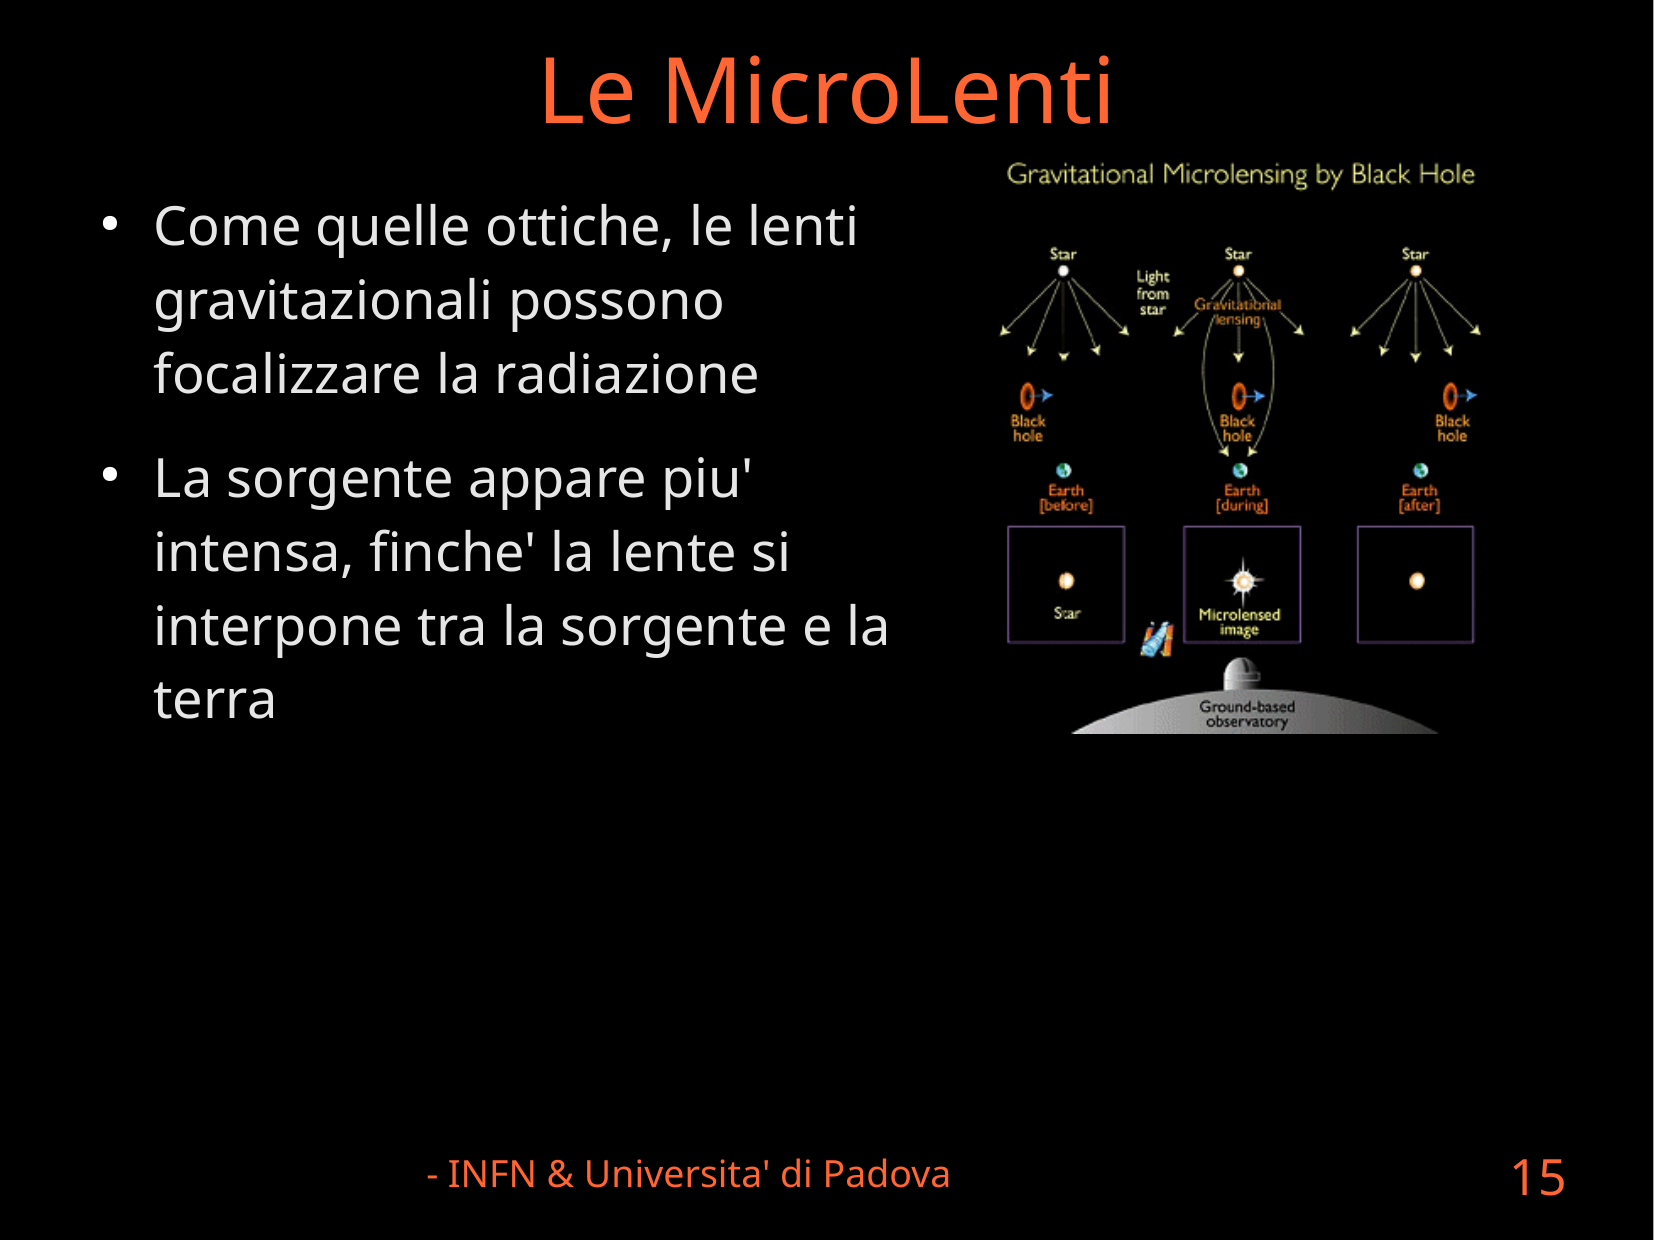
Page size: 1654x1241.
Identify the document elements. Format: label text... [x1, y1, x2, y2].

title Le MicroLenti [82, 19, 1571, 157]
list Come quelle ottiche, le lenti gravitazionali possono focalizzare la radiazione La sorgente appare piu' intensa, finche' la lente si interpone tra la sorgente e la terra [82, 187, 938, 1094]
picture [989, 151, 1496, 734]
